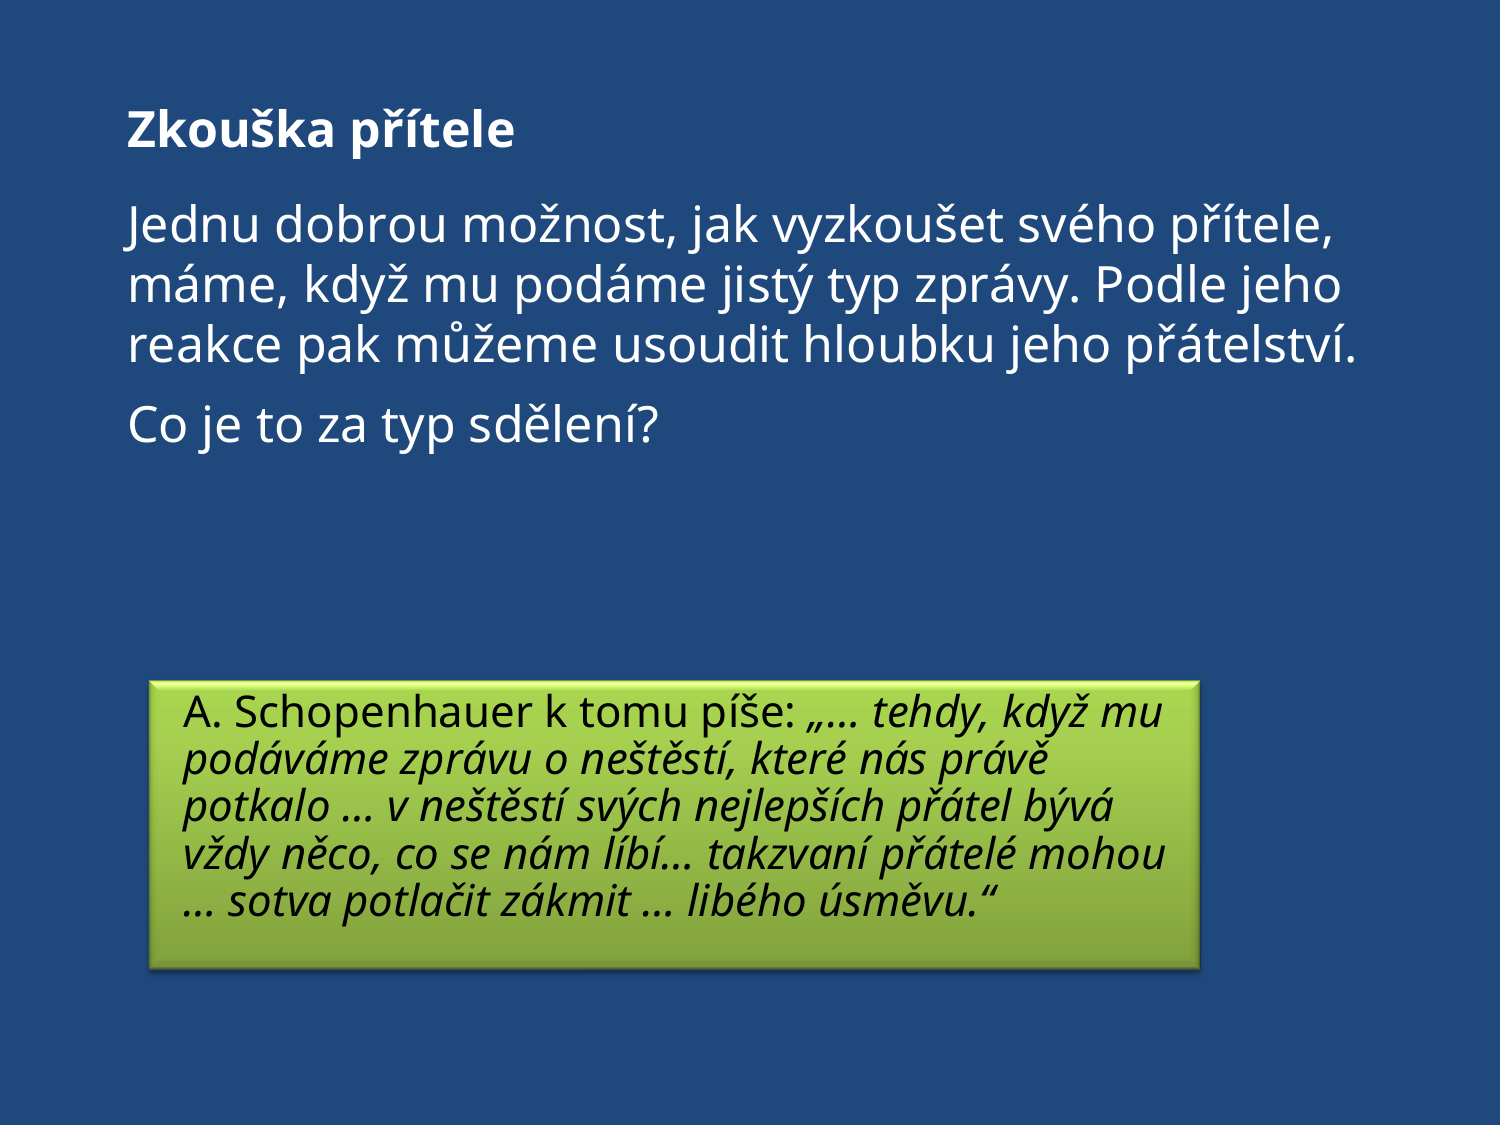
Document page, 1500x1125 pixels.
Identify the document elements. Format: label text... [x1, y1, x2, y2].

title Zkouška přítele Jednu dobrou možnost, jak vyzkoušet svého přítele, máme, když mu podáme jistý typ zprávy. Podle jeho reakce pak můžeme usoudit hloubku jeho přátelství. Co je to za typ sdělení? [112, 89, 1388, 610]
text_box A. Schopenhauer k tomu píše: „… tehdy, když mu podáváme zprávu o neštěstí, které nás právě potkalo … v neštěstí svých nejlepších přátel bývá vždy něco, co se nám líbí… takzvaní přátelé mohou … sotva potlačit zákmit … libého úsměvu.“ [150, 681, 1201, 970]
picture [135, 668, 1226, 982]
